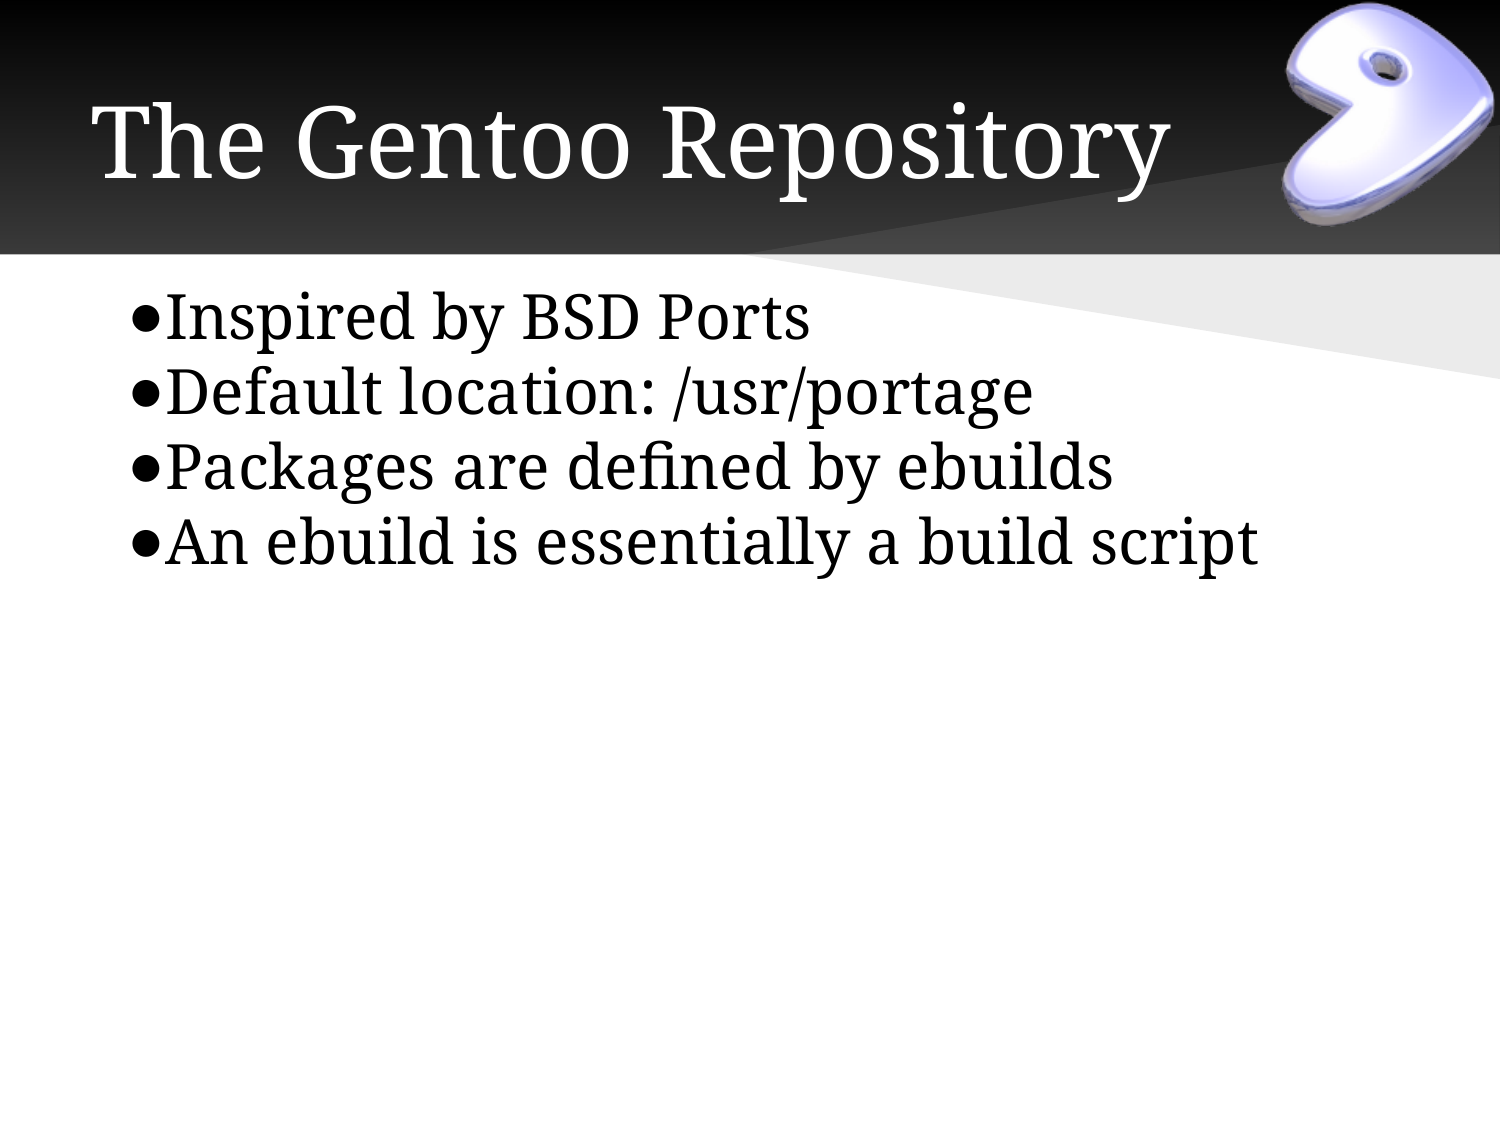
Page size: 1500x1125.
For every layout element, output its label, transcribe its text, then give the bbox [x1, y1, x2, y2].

title The Gentoo Repository [75, 45, 1425, 233]
list Inspired by BSD Ports Default location: /usr/portage Packages are defined by ebuilds An ebuild is essentially a build script [75, 262, 1425, 1078]
picture [1271, 0, 1500, 233]
